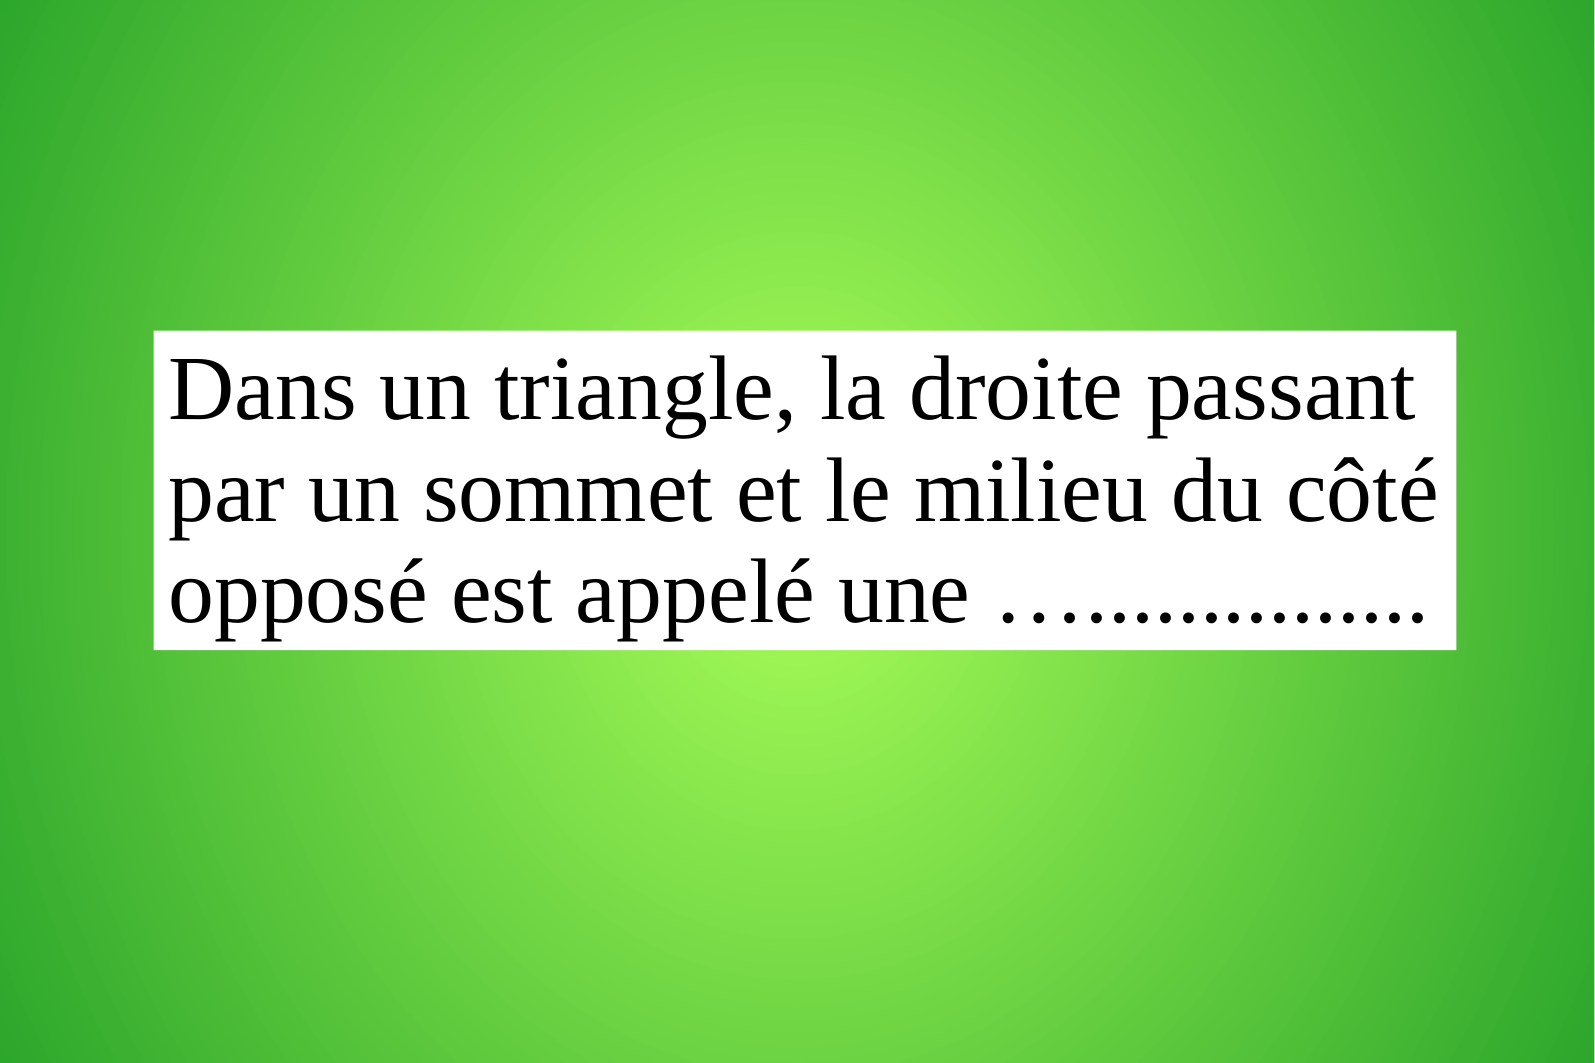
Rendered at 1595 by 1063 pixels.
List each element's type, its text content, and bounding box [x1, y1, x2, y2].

text_box Dans un triangle, la droite passant par un sommet et le milieu du côté opposé est appelé une …............... [153, 330, 1457, 651]
picture [0, 0, 1595, 1063]
